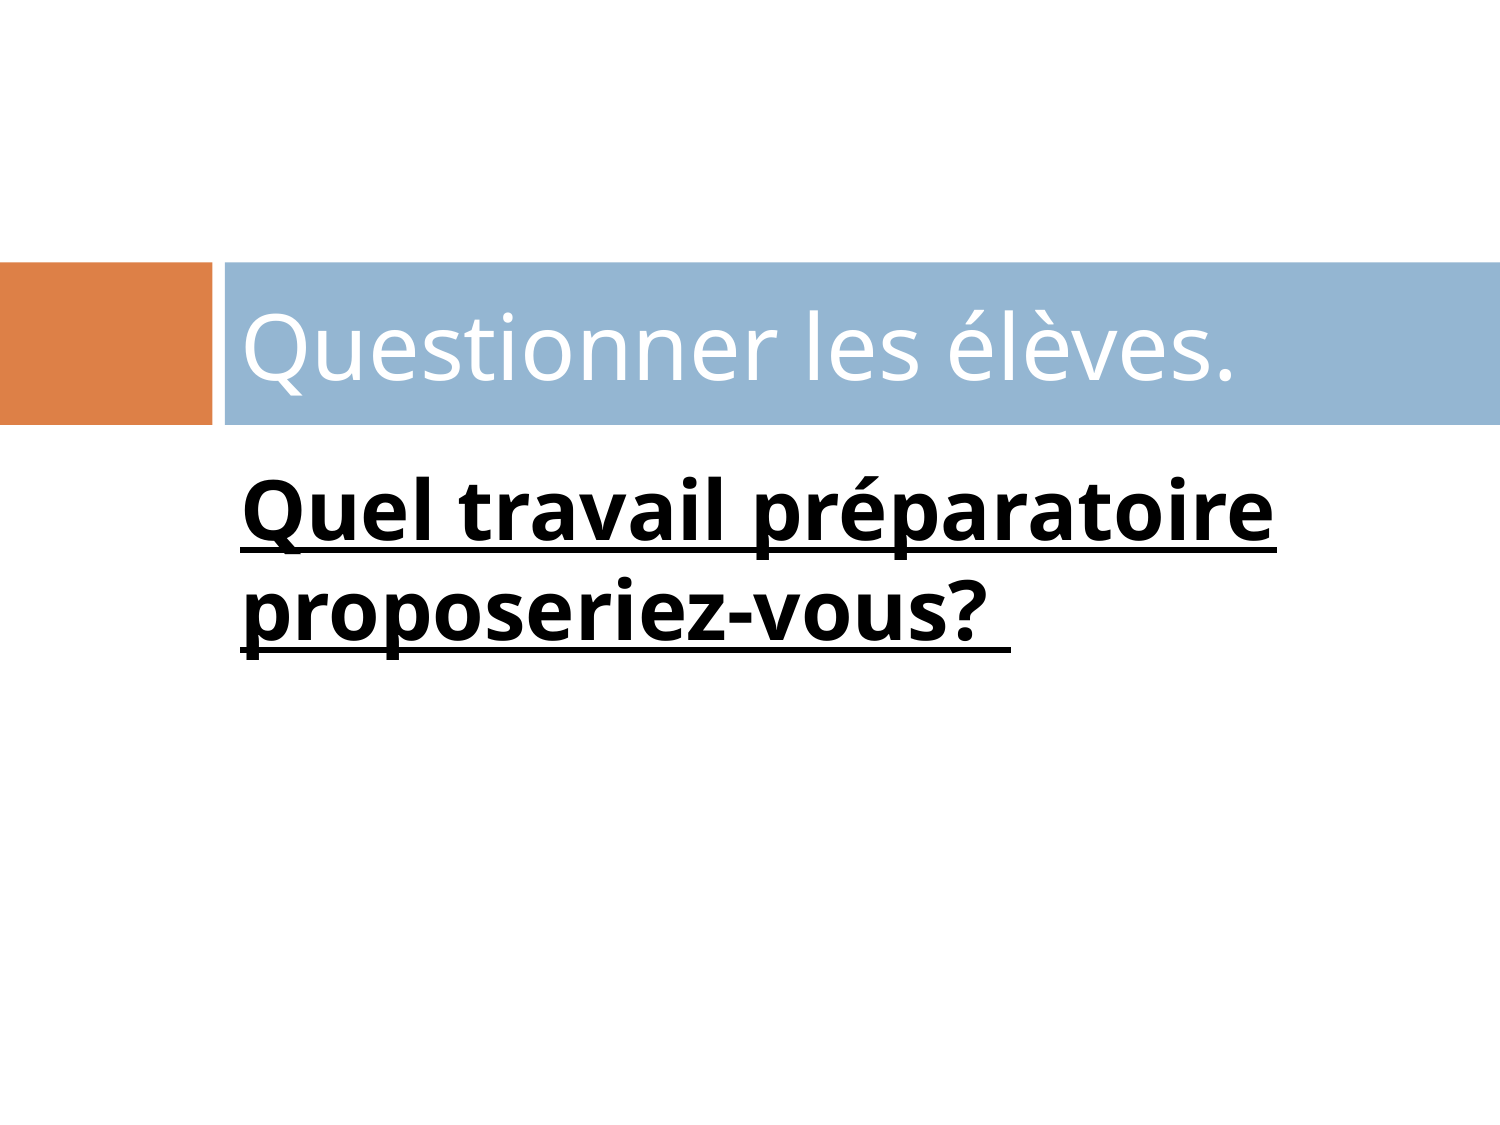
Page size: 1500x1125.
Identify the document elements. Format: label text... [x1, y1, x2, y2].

title Questionner les élèves. [225, 262, 1475, 425]
list Quel travail préparatoire proposeriez-vous? [225, 450, 1394, 725]
